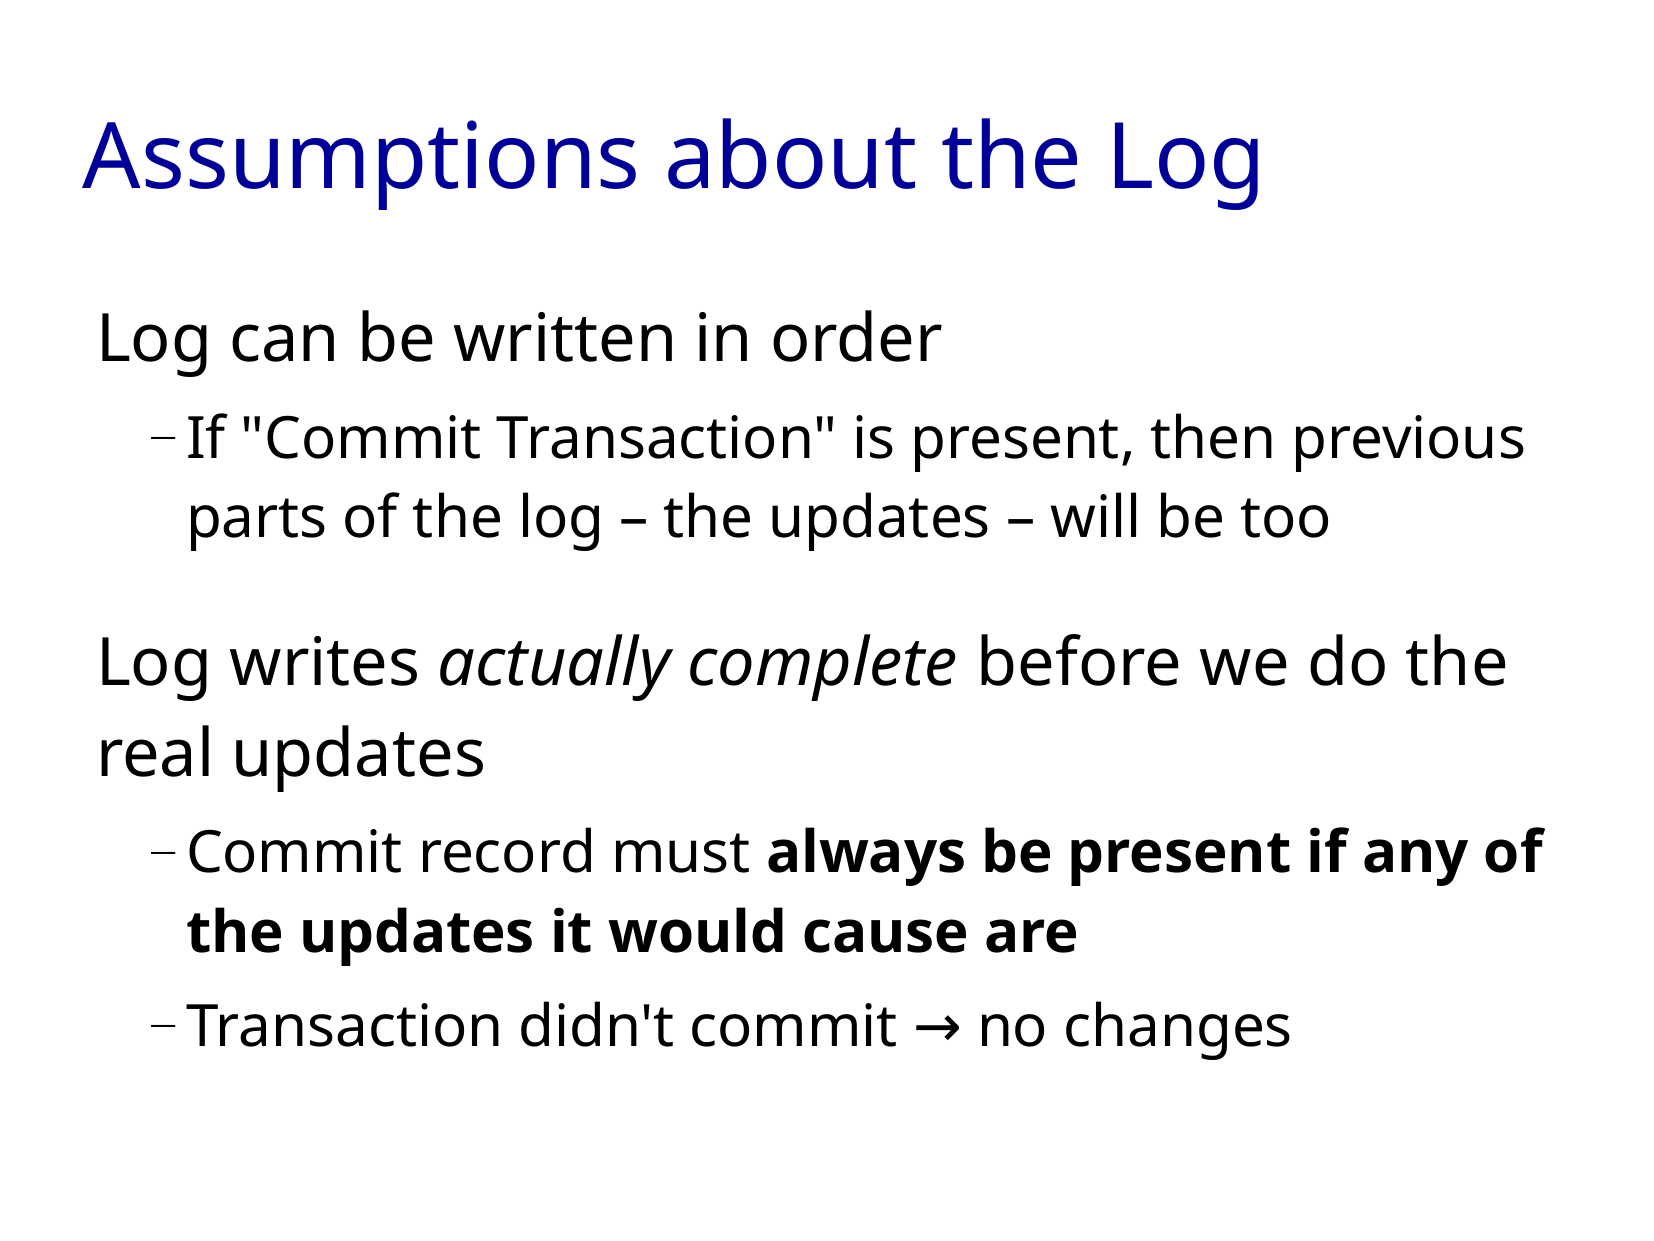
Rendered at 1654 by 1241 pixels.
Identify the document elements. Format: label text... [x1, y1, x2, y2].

list Log can be written in order If "Commit Transaction" is present, then previous parts of the log – the updates – will be too Log writes actually complete before we do the real updates Commit record must always be present if any of the updates it would cause are Transaction didn't commit → no changes [60, 290, 1571, 1096]
title Assumptions about the Log [82, 49, 1571, 257]
